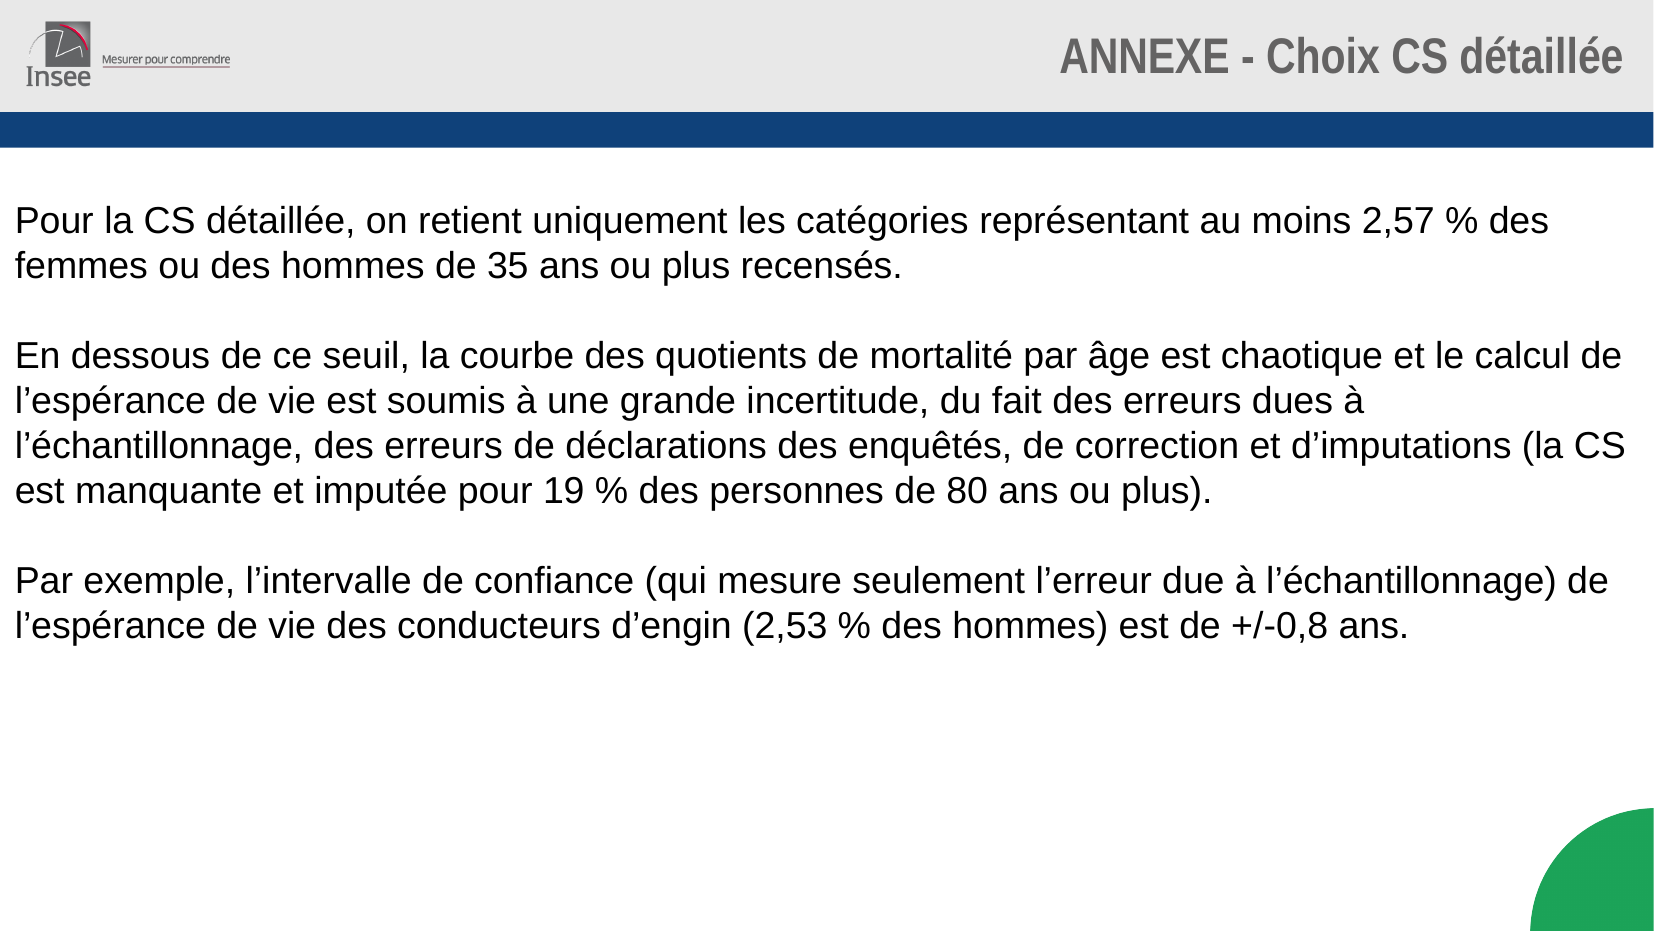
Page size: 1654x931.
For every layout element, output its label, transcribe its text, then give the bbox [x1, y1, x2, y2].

picture [23, 0, 230, 89]
picture [1530, 808, 1654, 931]
text_box ANNEXE - Choix CS détaillée [225, 23, 1624, 84]
text_box Pour la CS détaillée, on retient uniquement les catégories représentant au moins 2,57 % des femmes ou des hommes de 35 ans ou plus recensés. En dessous de ce seuil, la courbe des quotients de mortalité par âge est chaotique et le calcul de l’espérance de vie est soumis à une grande incertitude, du fait des erreurs dues à l’échantillonnage, des erreurs de déclarations des enquêtés, de correction et d’imputations (la CS est manquante et imputée pour 19 % des personnes de 80 ans ou plus). Par exemple, l’intervalle de confiance (qui mesure seulement l’erreur due à l’échantillonnage) de l’espérance de vie des conducteurs d’engin (2,53 % des hommes) est de +/-0,8 ans. [0, 188, 1647, 654]
